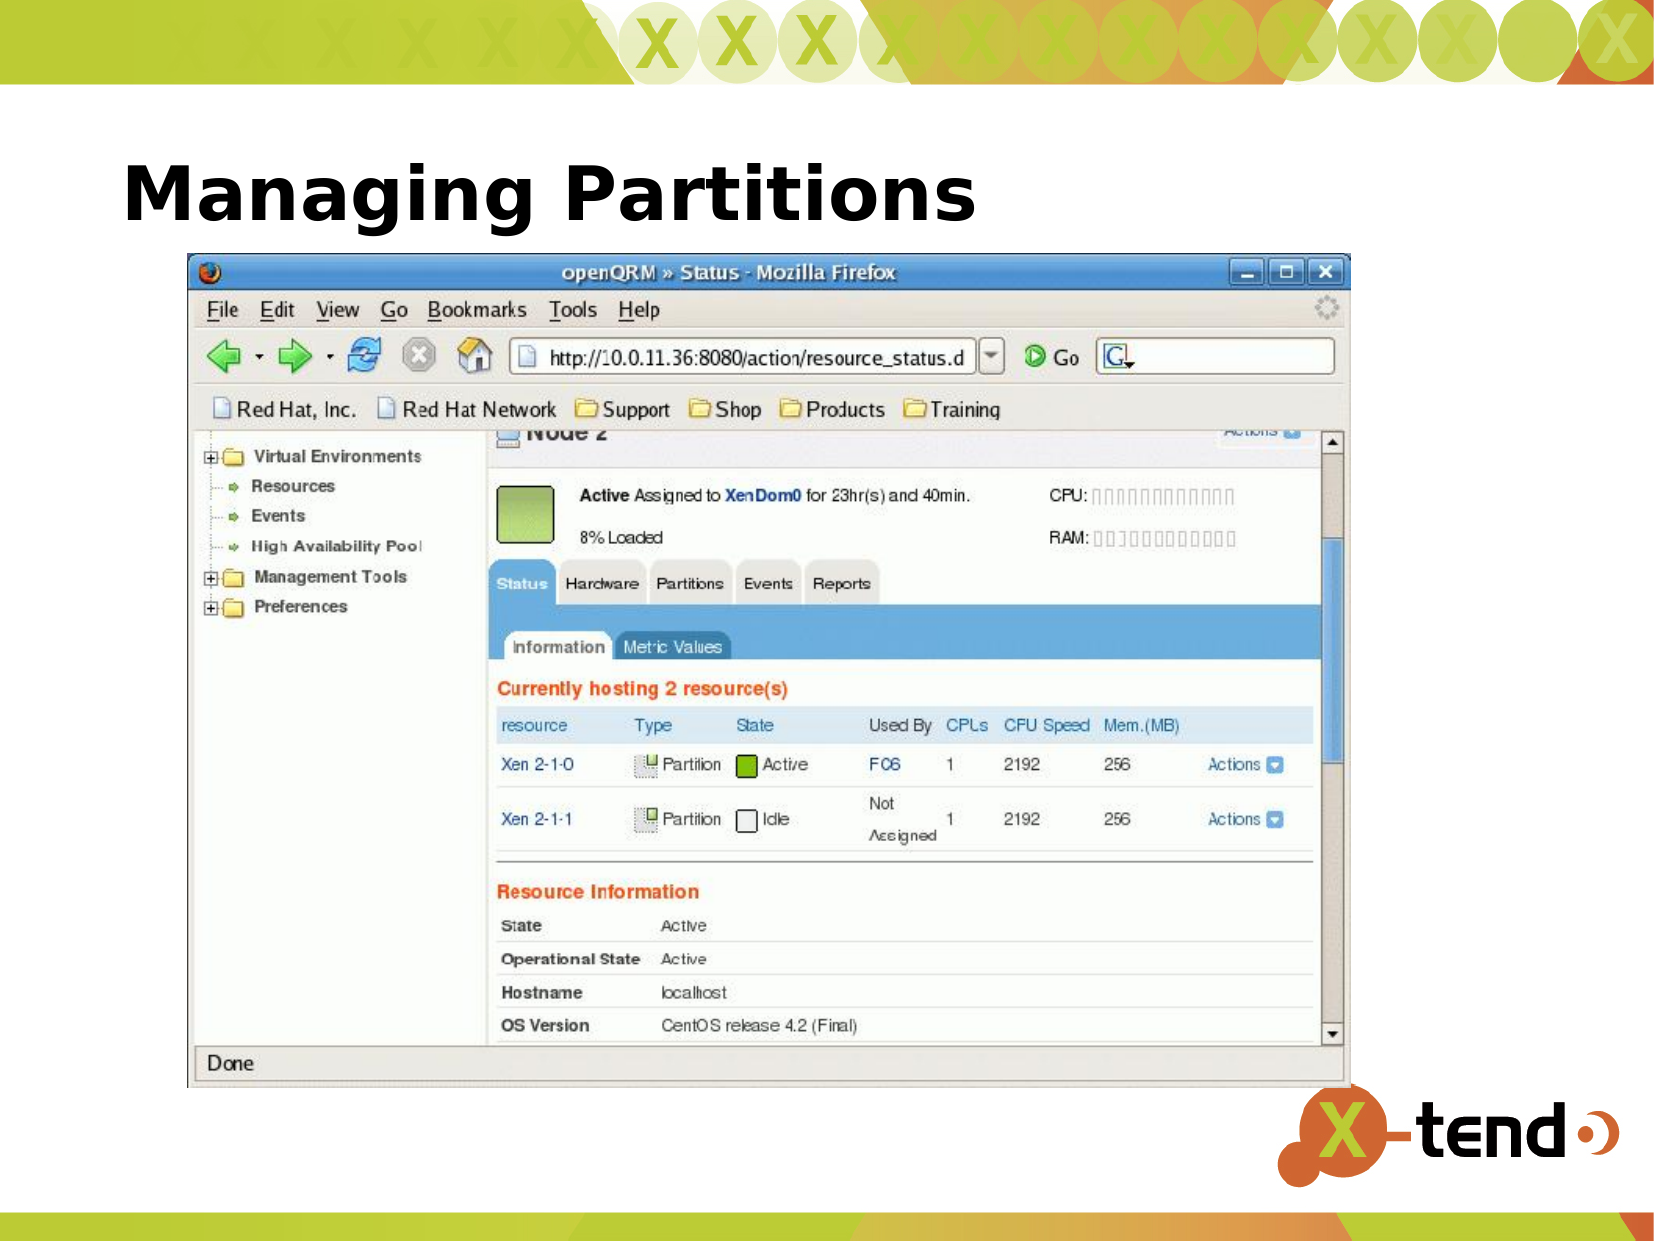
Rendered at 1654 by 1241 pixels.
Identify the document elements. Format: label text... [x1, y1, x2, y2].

text_box [120, 372, 1654, 1241]
picture [0, 0, 1654, 1241]
title Managing Partitions [121, 91, 1534, 299]
